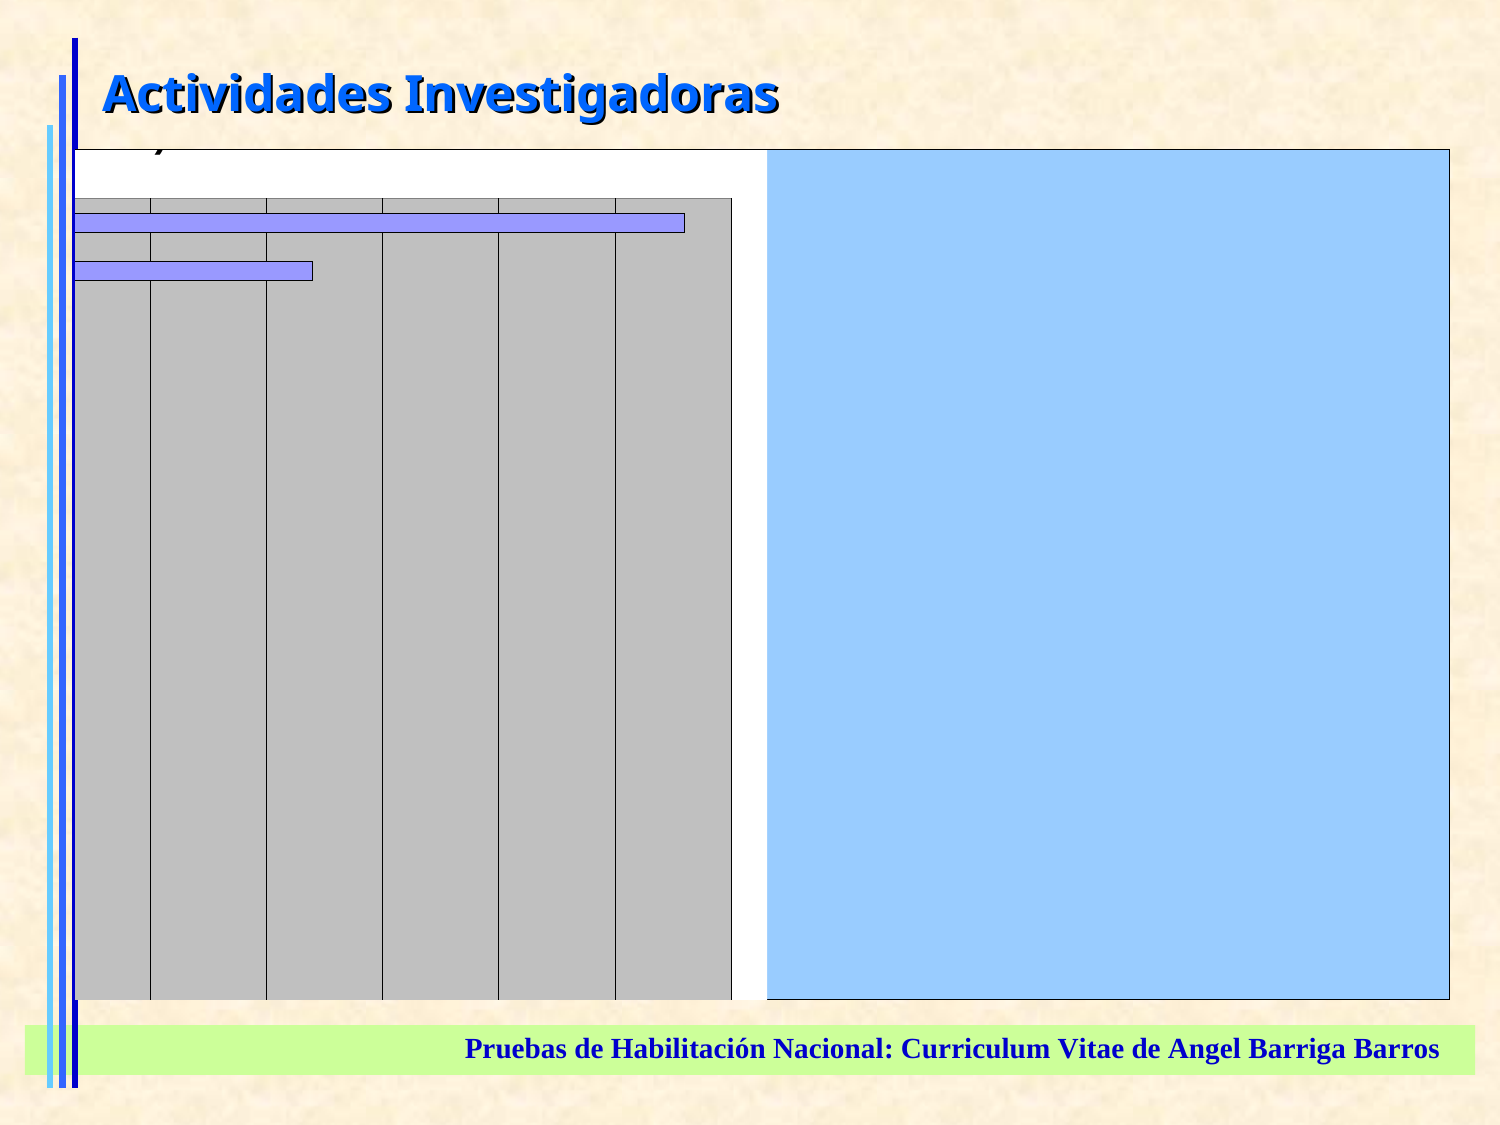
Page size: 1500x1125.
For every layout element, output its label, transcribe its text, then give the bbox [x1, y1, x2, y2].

text_box Actividades Investigadoras [87, 49, 794, 134]
picture [0, 0, 1500, 1125]
chart [75, 149, 1450, 1000]
